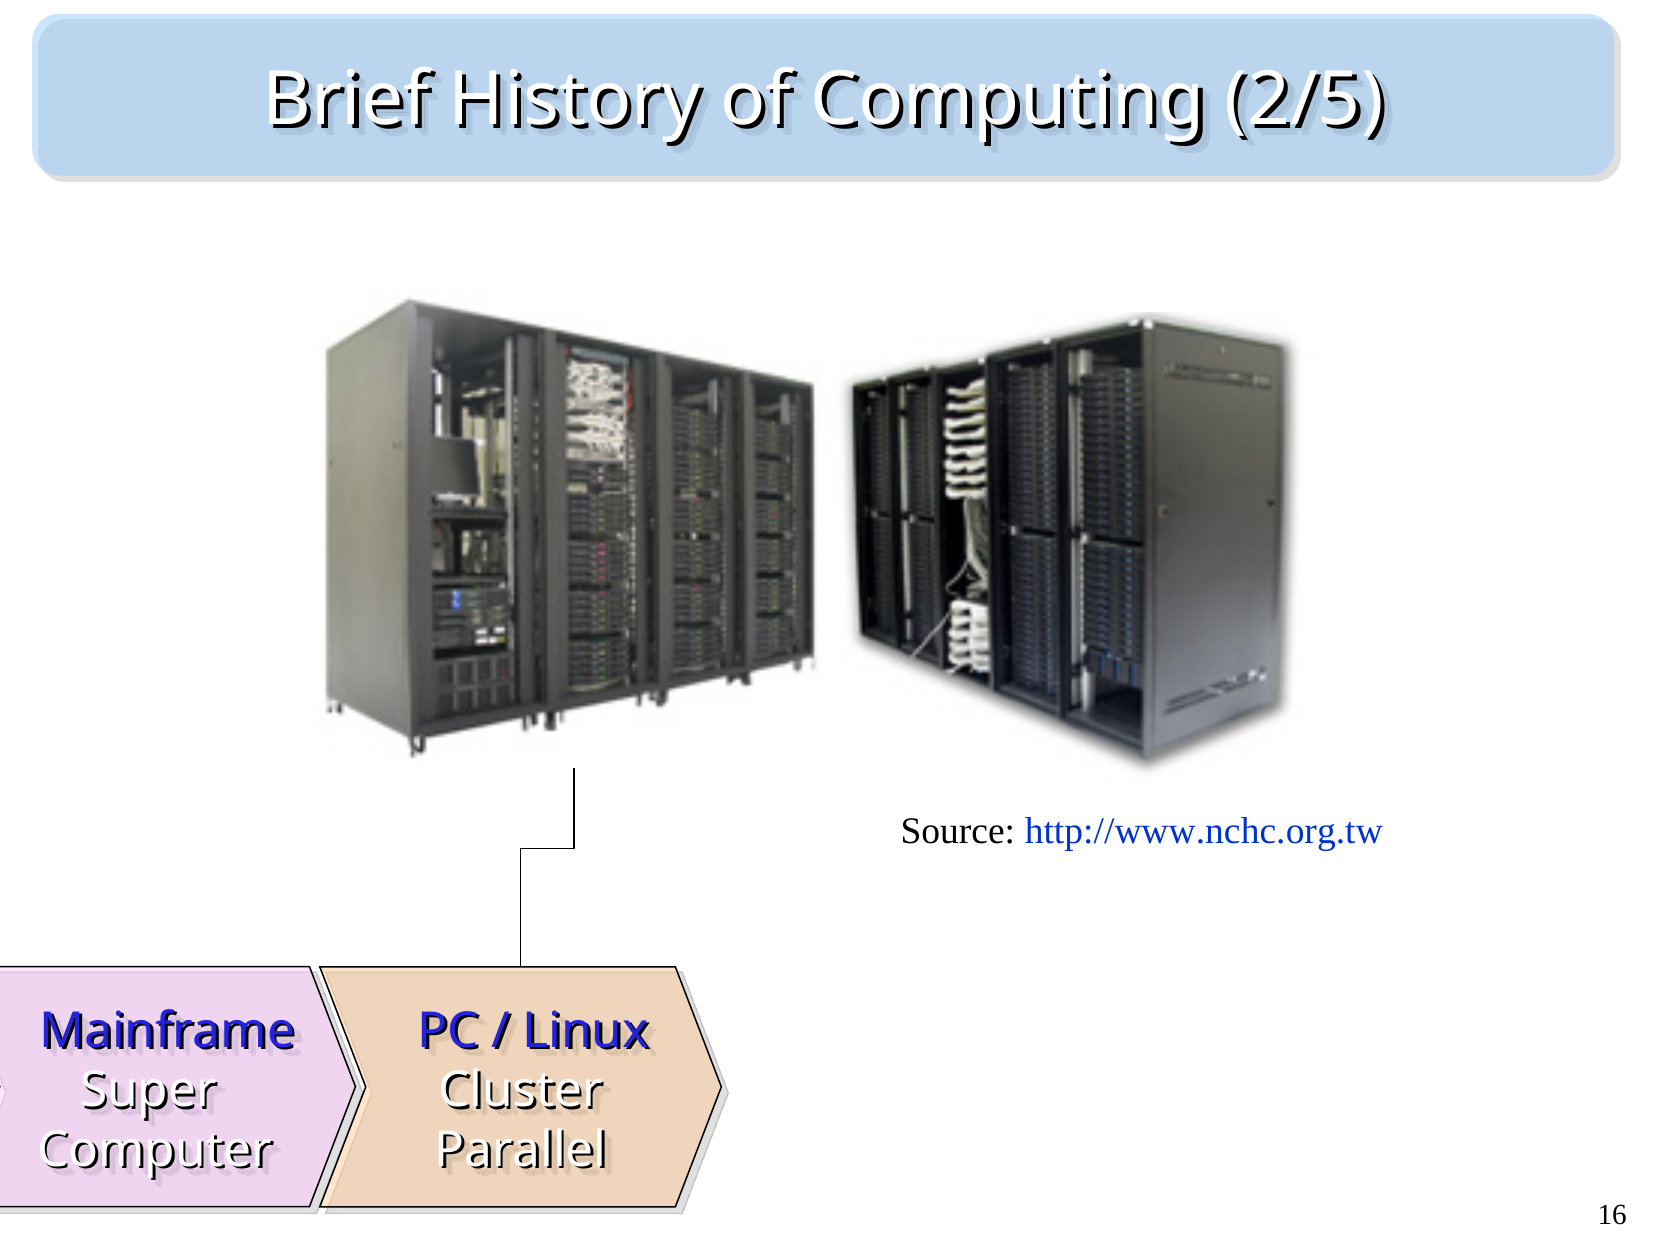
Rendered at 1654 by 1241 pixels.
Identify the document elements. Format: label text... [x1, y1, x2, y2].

text_box Source: http://www.nchc.org.tw [885, 798, 1483, 858]
text_box Mainframe Super Computer [0, 966, 356, 1207]
text_box PC / Linux Cluster Parallel [319, 966, 722, 1207]
text_box Brief History of Computing (2/5) [32, 13, 1615, 176]
picture [318, 292, 1318, 781]
